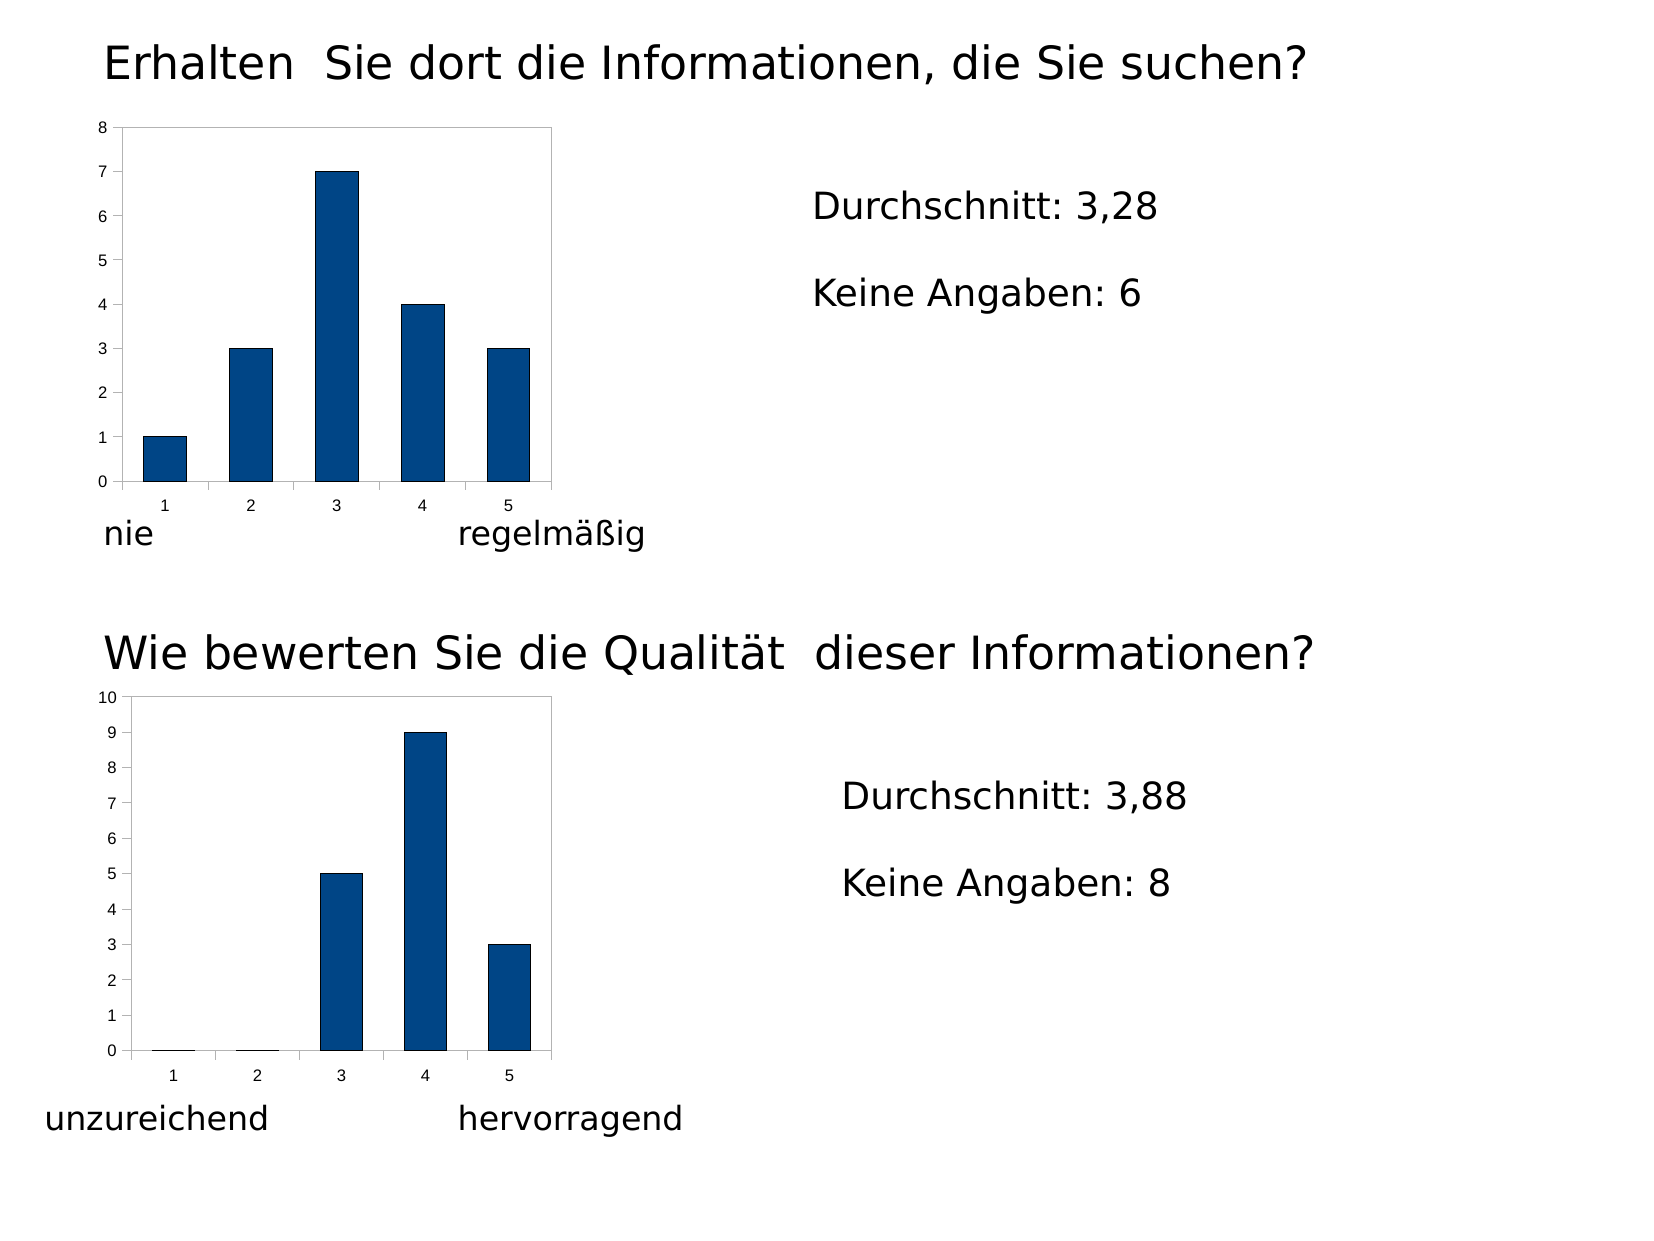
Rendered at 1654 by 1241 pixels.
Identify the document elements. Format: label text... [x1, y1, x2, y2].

text_box Erhalten Sie dort die Informationen, die Sie suchen? [88, 29, 1536, 98]
chart [88, 679, 562, 1093]
chart [88, 109, 561, 523]
text_box hervorragend [442, 1092, 709, 1176]
text_box regelmäßig [442, 507, 680, 562]
text_box Durchschnitt: 3,28 Keine Angaben: 6 [797, 177, 1300, 323]
text_box Durchschnitt: 3,88 Keine Angaben: 8 [826, 767, 1329, 914]
text_box nie [88, 507, 178, 562]
text_box Wie bewerten Sie die Qualität dieser Informationen? [88, 620, 1418, 689]
text_box unzureichend [29, 1092, 296, 1146]
